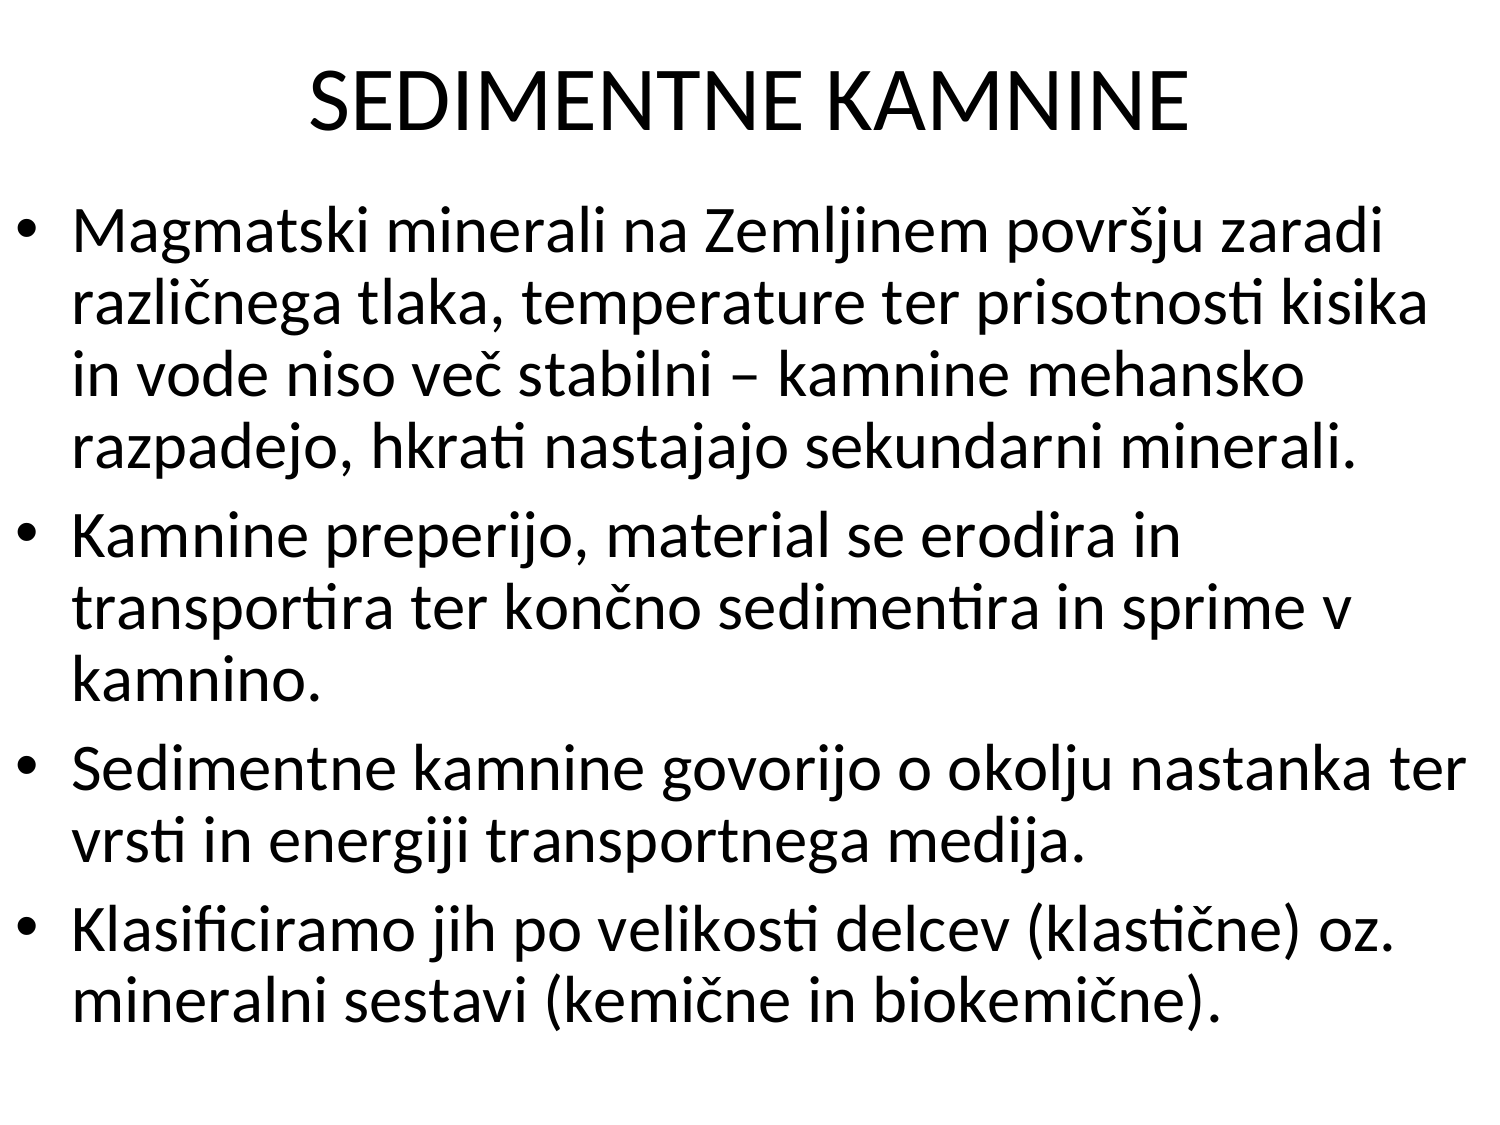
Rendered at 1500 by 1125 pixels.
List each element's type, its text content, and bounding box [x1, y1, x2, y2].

list Magmatski minerali na Zemljinem površju zaradi različnega tlaka, temperature ter prisotnosti kisika in vode niso več stabilni – kamnine mehansko razpadejo, hkrati nastajajo sekundarni minerali. Kamnine preperijo, material se erodira in transportira ter končno sedimentira in sprime v kamnino. Sedimentne kamnine govorijo o okolju nastanka ter vrsti in energiji transportnega medija. Klasificiramo jih po velikosti delcev (klastične) oz. mineralni sestavi (kemične in biokemične). [0, 187, 1500, 1125]
title SEDIMENTNE KAMNINE [75, 0, 1426, 187]
